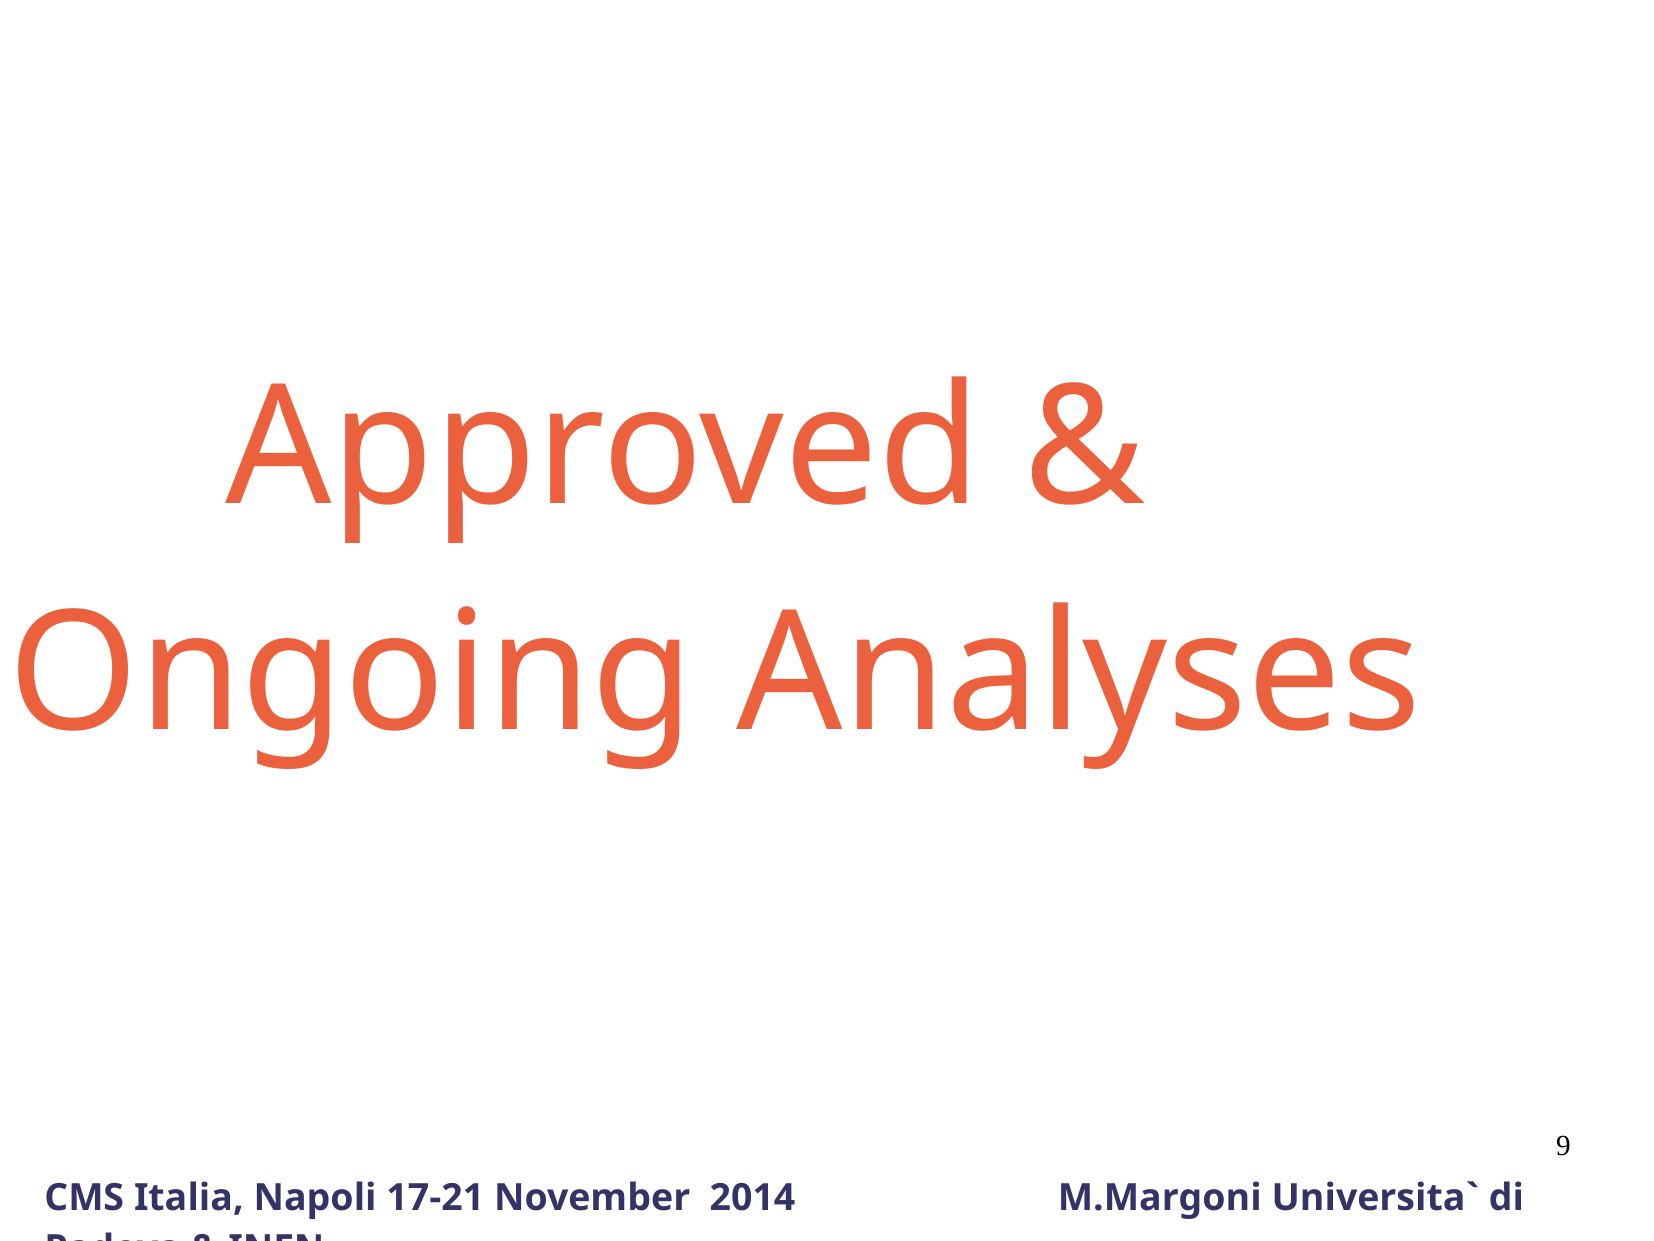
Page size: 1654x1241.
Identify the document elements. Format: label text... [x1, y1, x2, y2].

text_box Approved & Ongoing Analyses [0, 317, 1654, 831]
text_box CMS Italia, Napoli 17-21 November 2014 M.Margoni Universita` di Padova & INFN [29, 1163, 1625, 1237]
